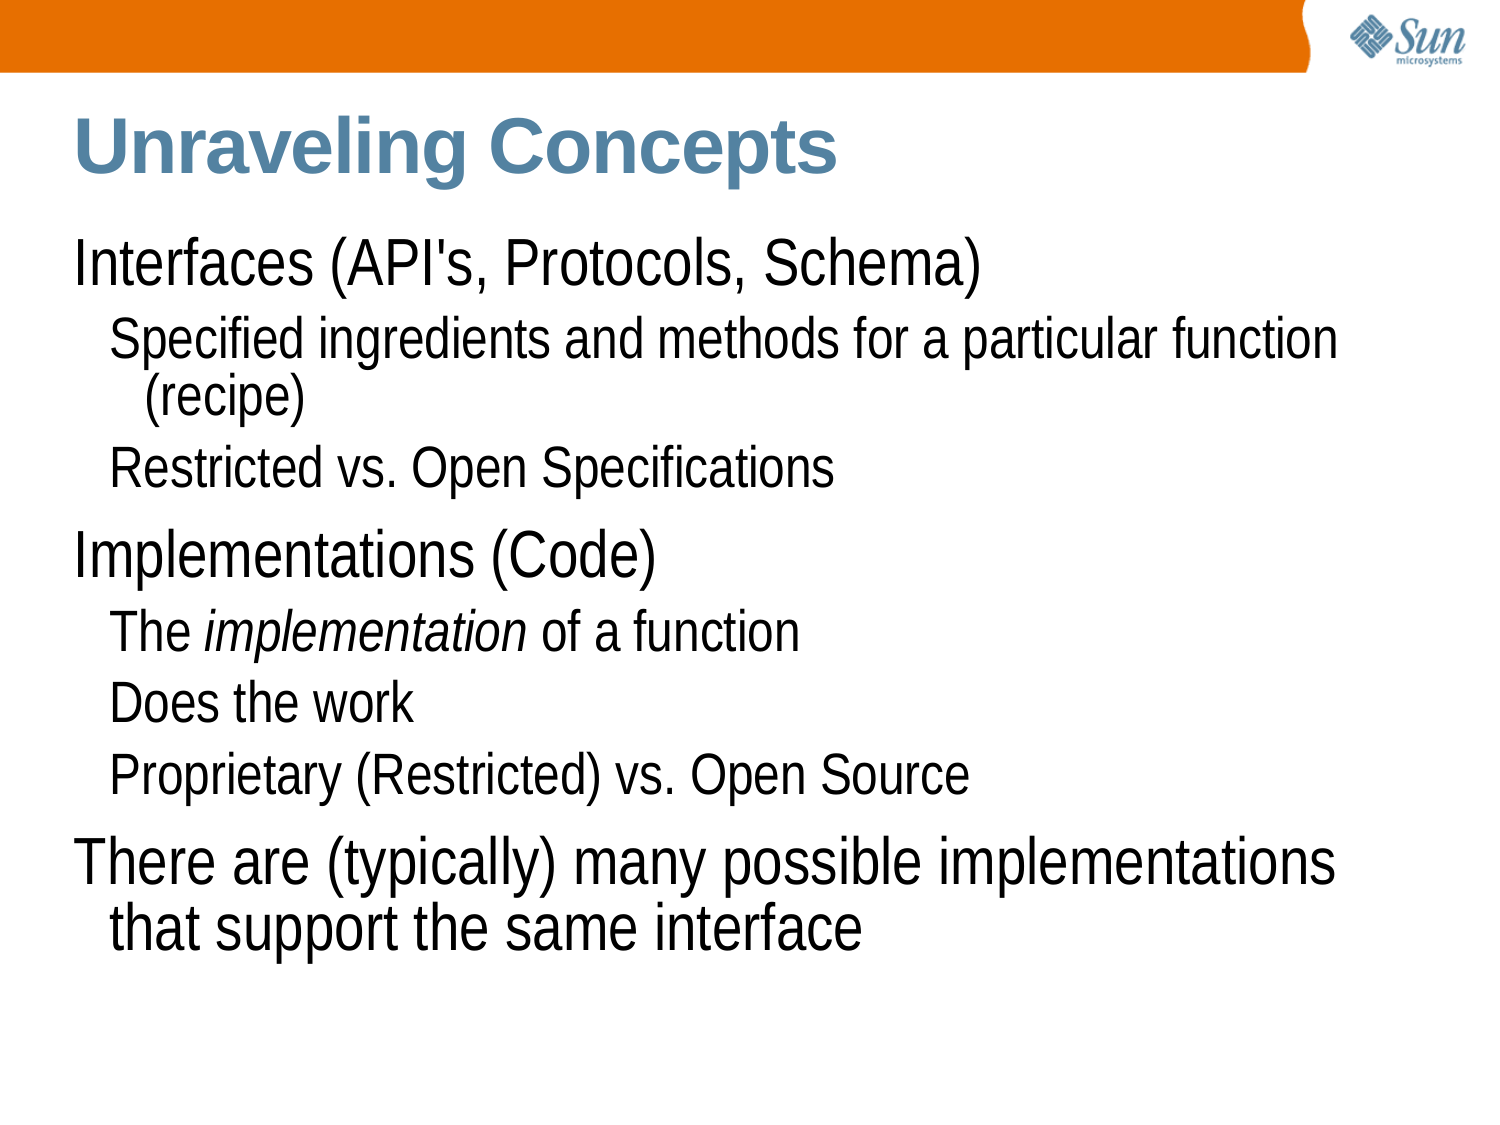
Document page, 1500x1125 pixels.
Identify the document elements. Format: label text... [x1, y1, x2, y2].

list Interfaces (API's, Protocols, Schema) Specified ingredients and methods for a particular function (recipe) Restricted vs. Open Specifications Implementations (Code) The implementation of a function Does the work Proprietary (Restricted) vs. Open Source There are (typically) many possible implementations that support the same interface [38, 233, 1376, 1125]
picture [0, 0, 1500, 75]
title Unraveling Concepts [73, 109, 1436, 279]
